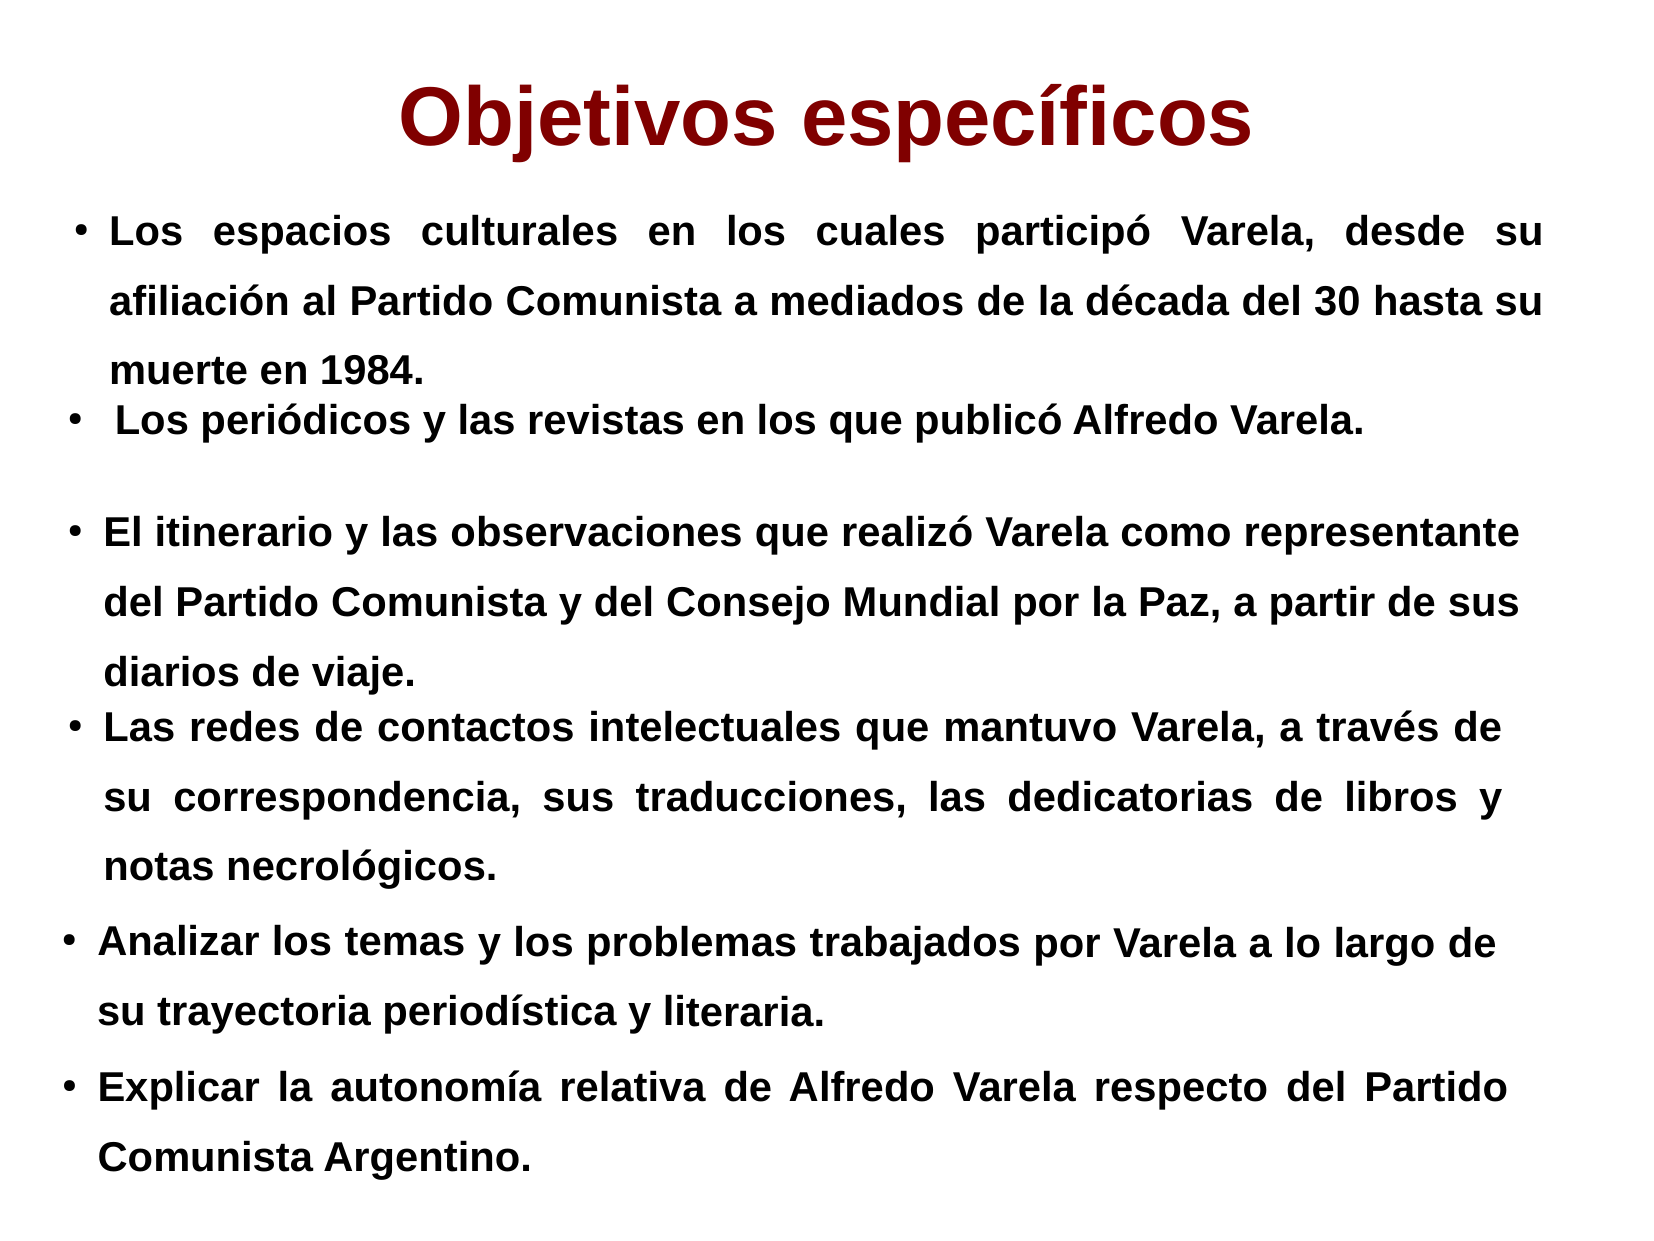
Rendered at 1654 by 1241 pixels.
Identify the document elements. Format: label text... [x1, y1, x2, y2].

text_box El itinerario y las observaciones que realizó Varela como representante del Partido Comunista y del Consejo Mundial por la Paz, a partir de sus diarios de viaje. [53, 478, 1536, 680]
text_box Explicar la autonomía relativa de Alfredo Varela respecto del Partido Comunista Argentino. [47, 1033, 1524, 1199]
title Objetivos específicos [82, 0, 1571, 198]
text_box Los periódicos y las revistas en los que publicó Alfredo Varela. [53, 389, 1524, 478]
text_box Analizar los temas y los problemas trabajados por Varela a lo largo de su trayectoria periodística y literaria. [46, 886, 1512, 1079]
text_box Las redes de contactos intelectuales que mantuvo Varela, a través de su correspondencia, sus traducciones, las dedicatorias de libros y notas necrológicos. [53, 673, 1518, 874]
text_box Los espacios culturales en los cuales participó Varela, desde su afiliación al Partido Comunista a mediados de la década del 30 hasta su muerte en 1984. [59, 177, 1560, 378]
